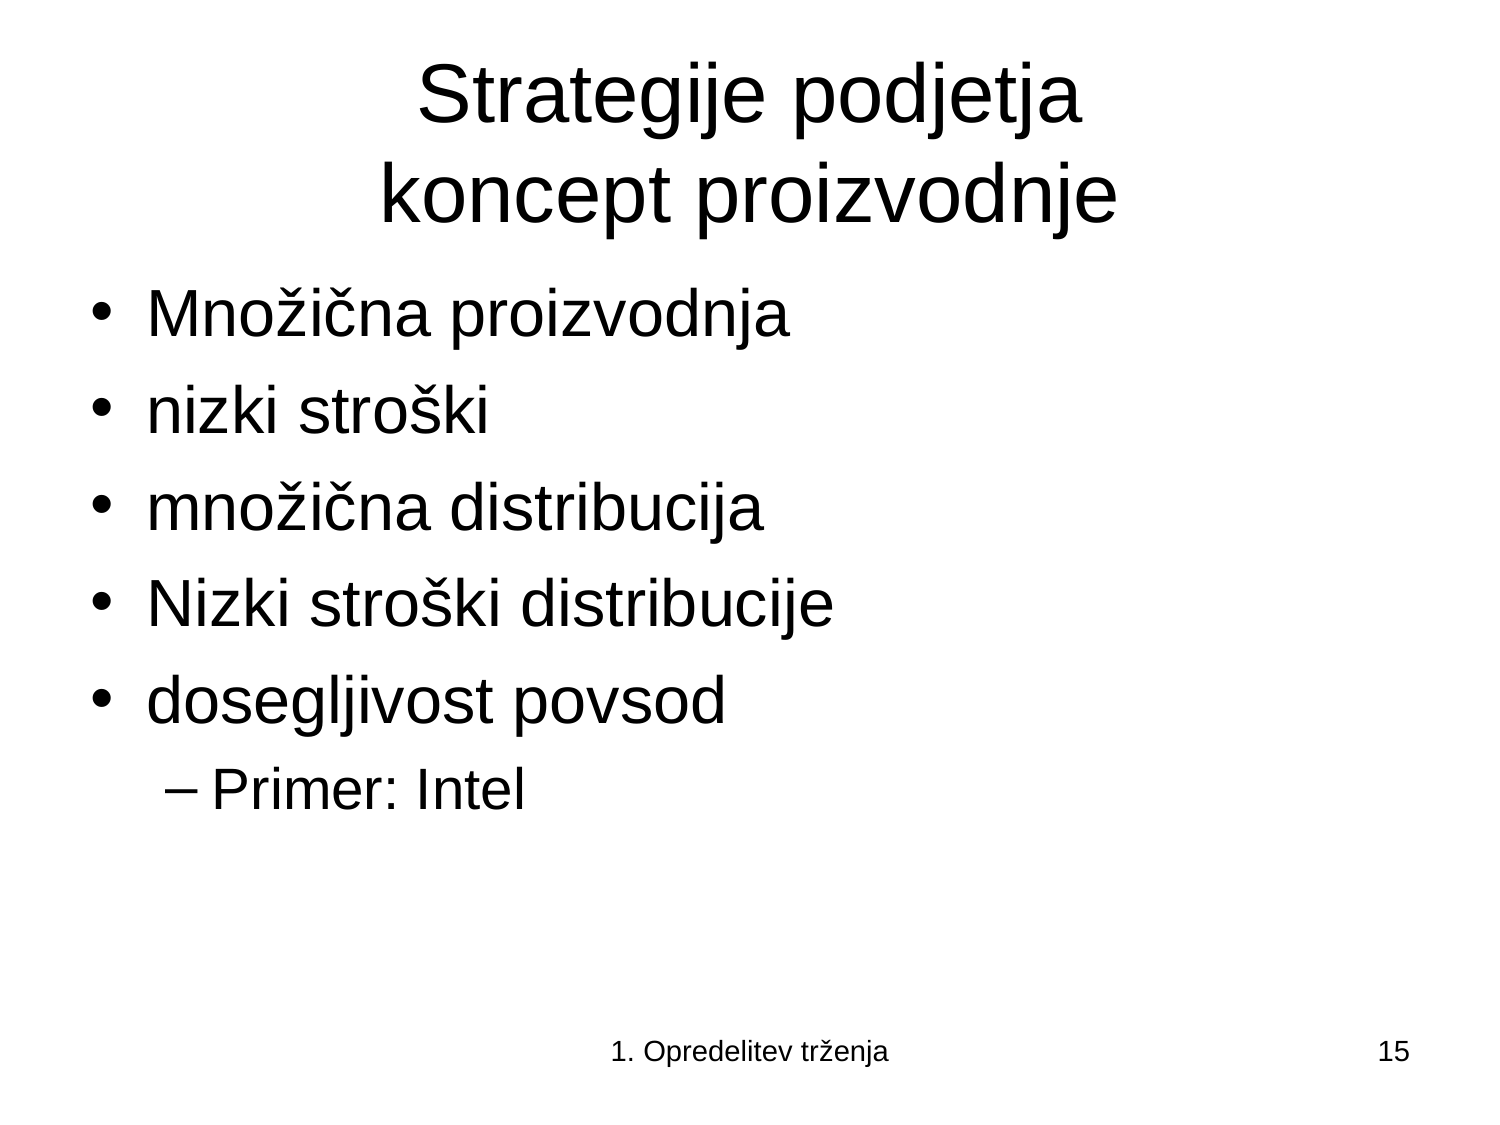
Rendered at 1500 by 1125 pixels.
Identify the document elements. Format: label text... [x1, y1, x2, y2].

text_box <number> [1074, 1024, 1426, 1103]
list Množična proizvodnja nizki stroški množična distribucija Nizki stroški distribucije dosegljivost povsod Primer: Intel [75, 262, 1426, 1006]
text_box 1. Opredelitev trženja [512, 1024, 988, 1103]
title Strategije podjetja koncept proizvodnje [75, 31, 1426, 247]
